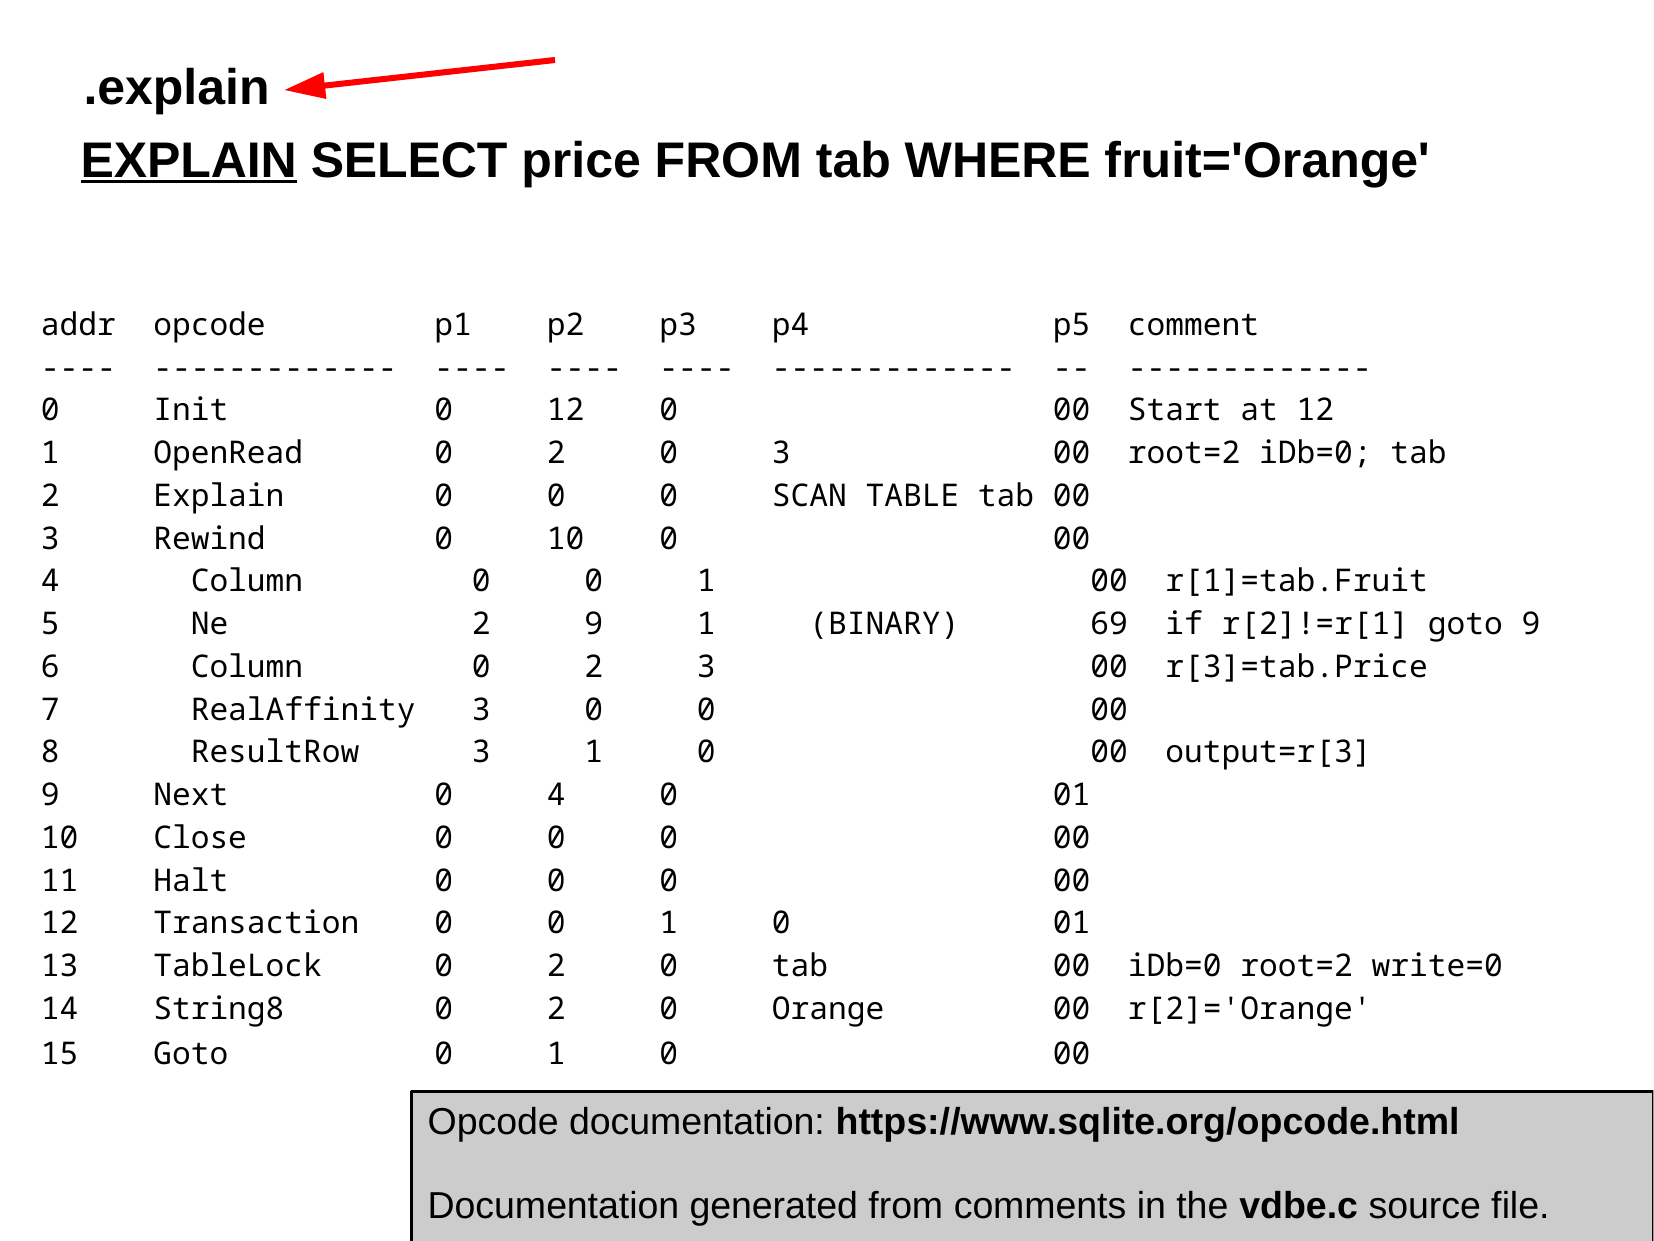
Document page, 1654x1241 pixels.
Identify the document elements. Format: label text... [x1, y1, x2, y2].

text_box addr opcode p1 p2 p3 p4 p5 comment ---- ------------- ---- ---- ---- ------------- -- ------------- 0 Init 0 12 0 00 Start at 12 1 OpenRead 0 2 0 3 00 root=2 iDb=0; tab 2 Explain 0 0 0 SCAN TABLE tab 00 3 Rewind 0 10 0 00 4 Column 0 0 1 00 r[1]=tab.Fruit 5 Ne 2 9 1 (BINARY) 69 if r[2]!=r[1] goto 9 6 Column 0 2 3 00 r[3]=tab.Price 7 RealAffinity 3 0 0 00 8 ResultRow 3 1 0 00 output=r[3] 9 Next 0 4 0 01 10 Close 0 0 0 00 11 Halt 0 0 0 00 12 Transaction 0 0 1 0 01 13 TableLock 0 2 0 tab 00 iDb=0 root=2 write=0 14 String8 0 2 0 Orange 00 r[2]='Orange' 15 Goto 0 1 0 00 [26, 294, 1606, 874]
text_box .explain [68, 52, 285, 125]
text_box Opcode documentation: https://www.sqlite.org/opcode.html Documentation generated from comments in the vdbe.c source file. [411, 1091, 1654, 1241]
text_box EXPLAIN SELECT price FROM tab WHERE fruit='Orange' [65, 124, 1468, 197]
